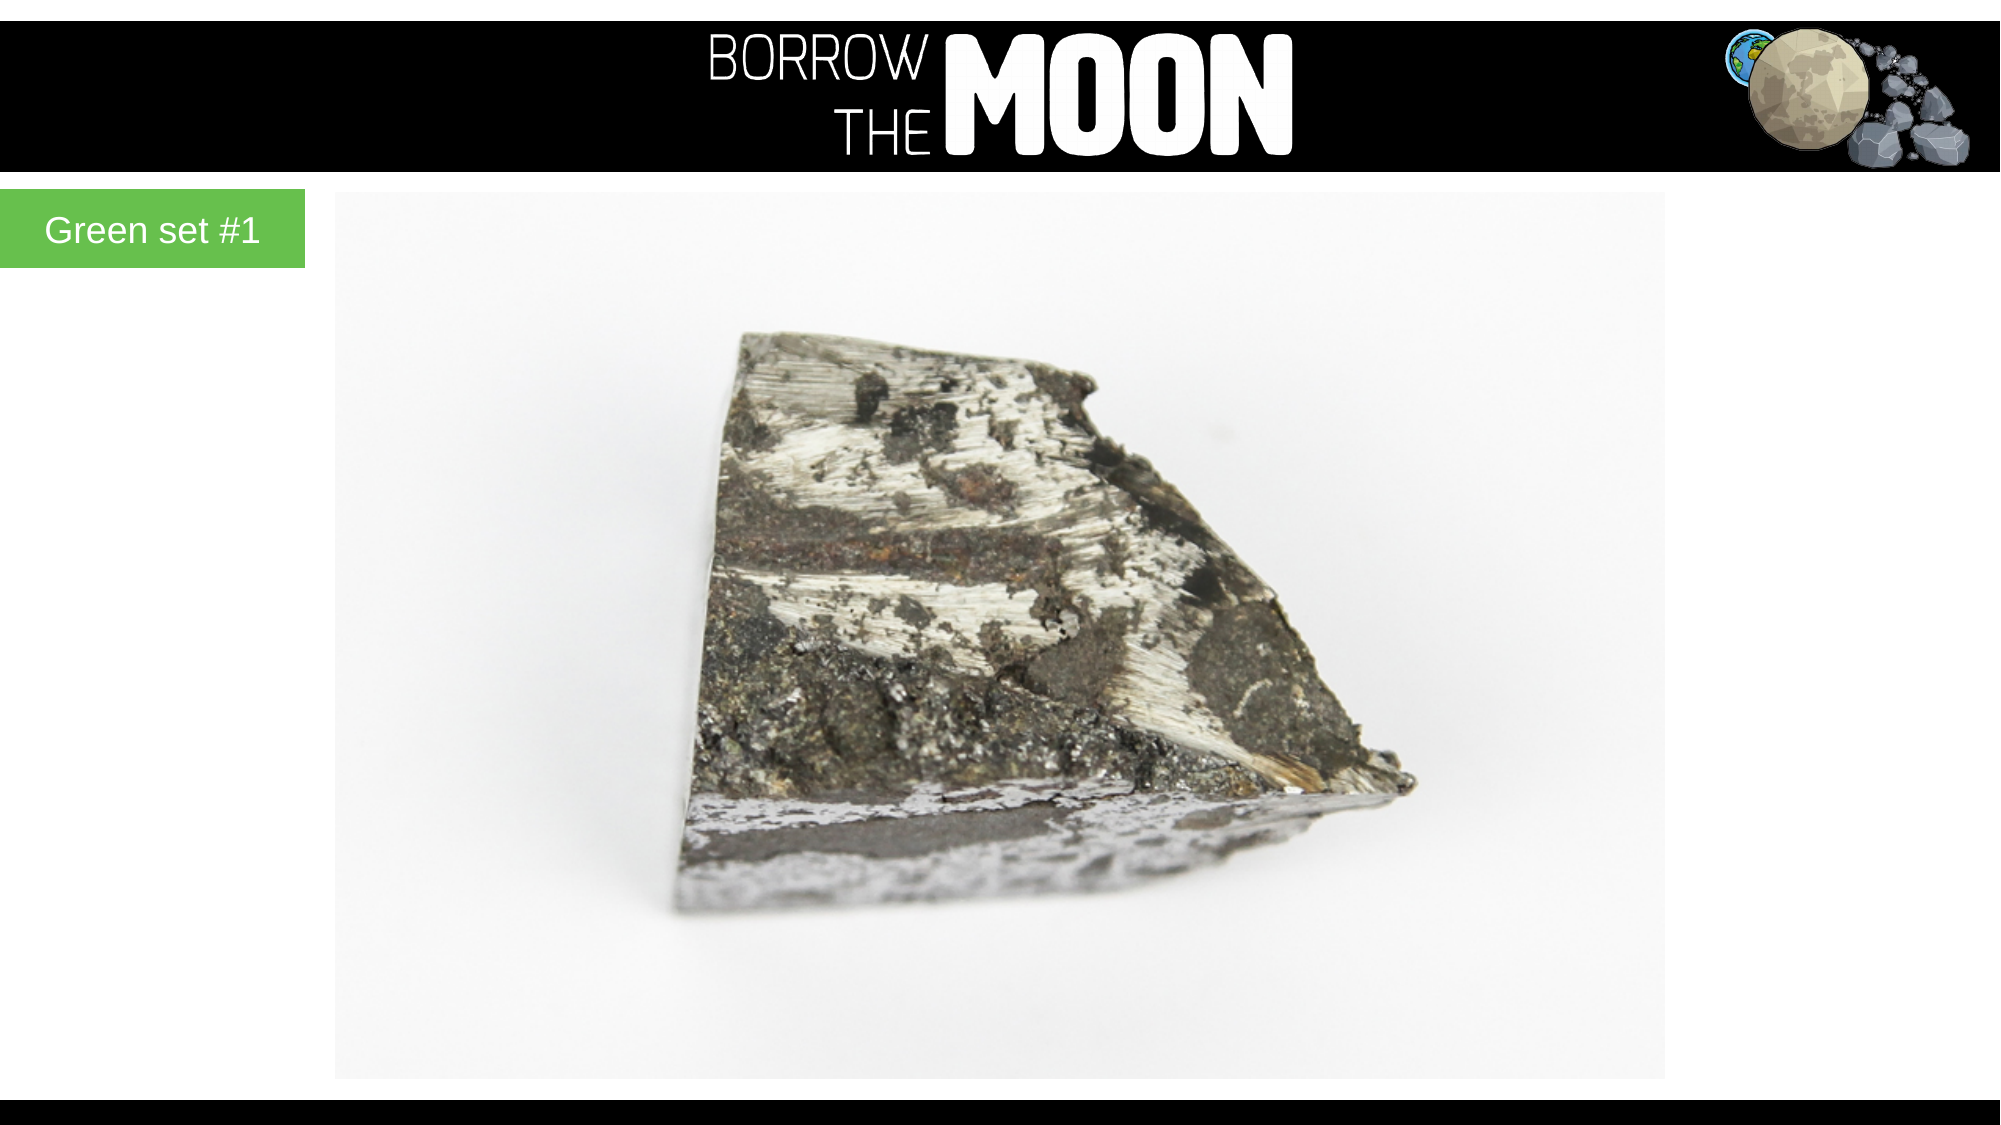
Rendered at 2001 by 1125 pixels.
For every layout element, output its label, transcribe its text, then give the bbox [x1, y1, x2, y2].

picture [335, 192, 1665, 1079]
text_box Green set #1 [0, 189, 305, 268]
